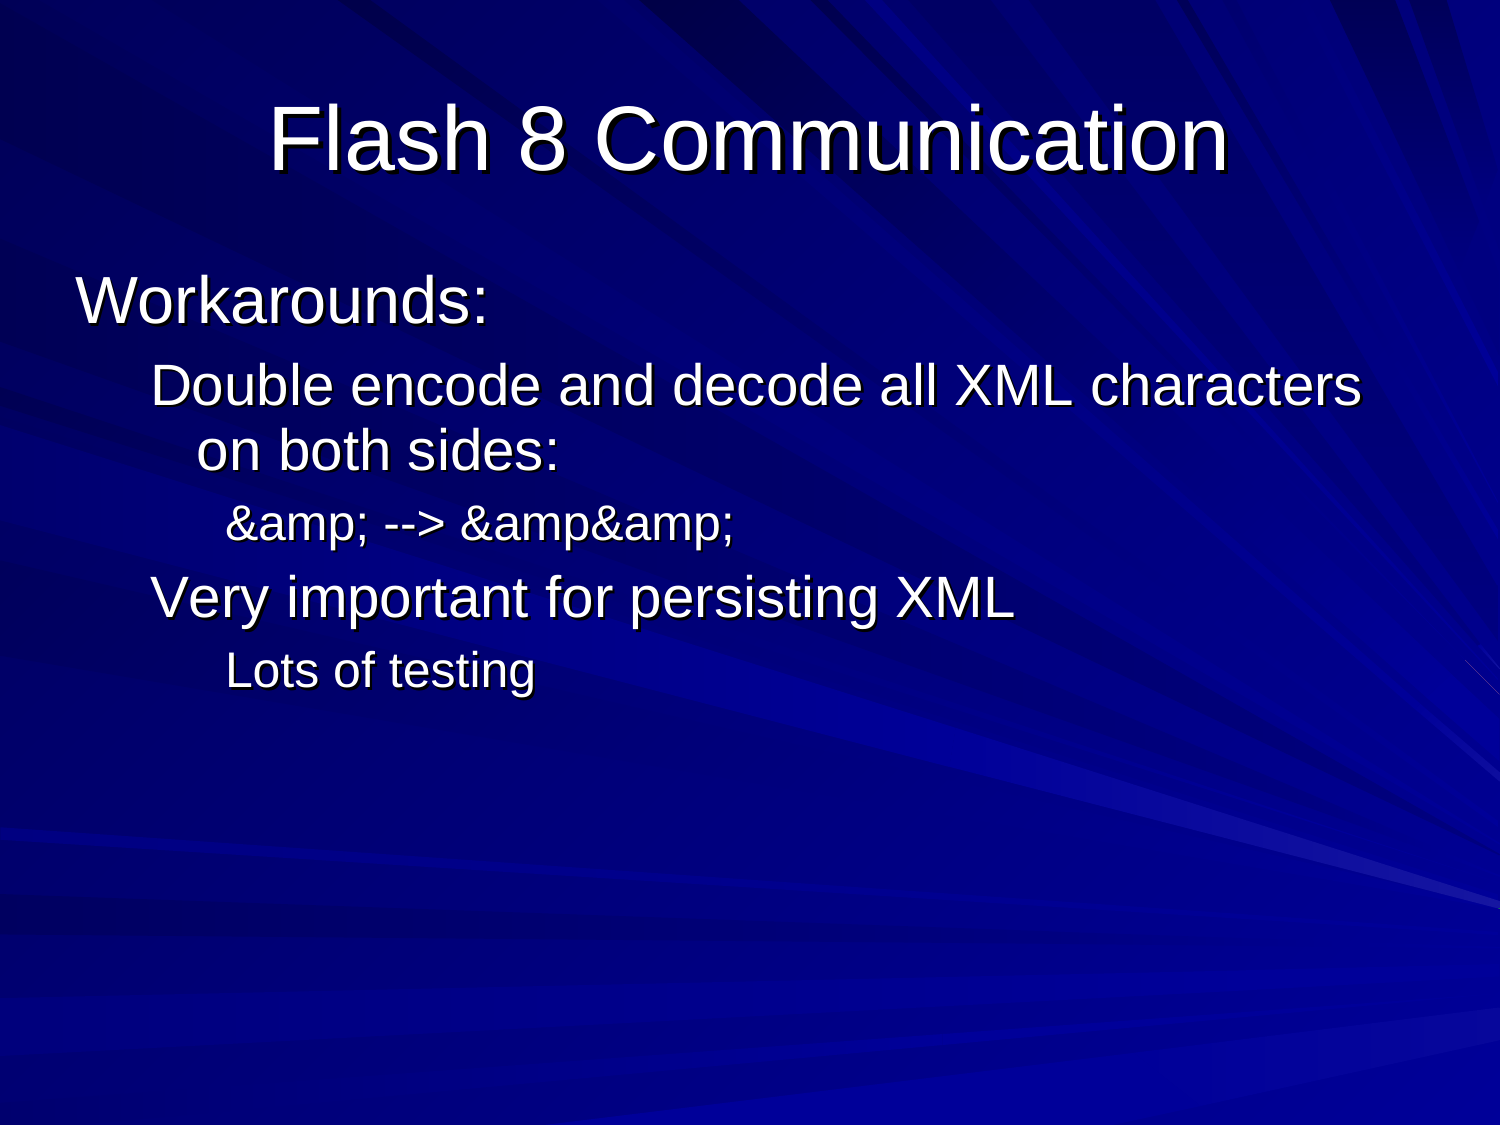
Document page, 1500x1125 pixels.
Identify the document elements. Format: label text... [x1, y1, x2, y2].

title Flash 8 Communication [75, 51, 1425, 226]
list Workarounds: Double encode and decode all XML characters on both sides: &amp; --> &amp&amp; Very important for persisting XML Lots of testing [75, 263, 1425, 993]
